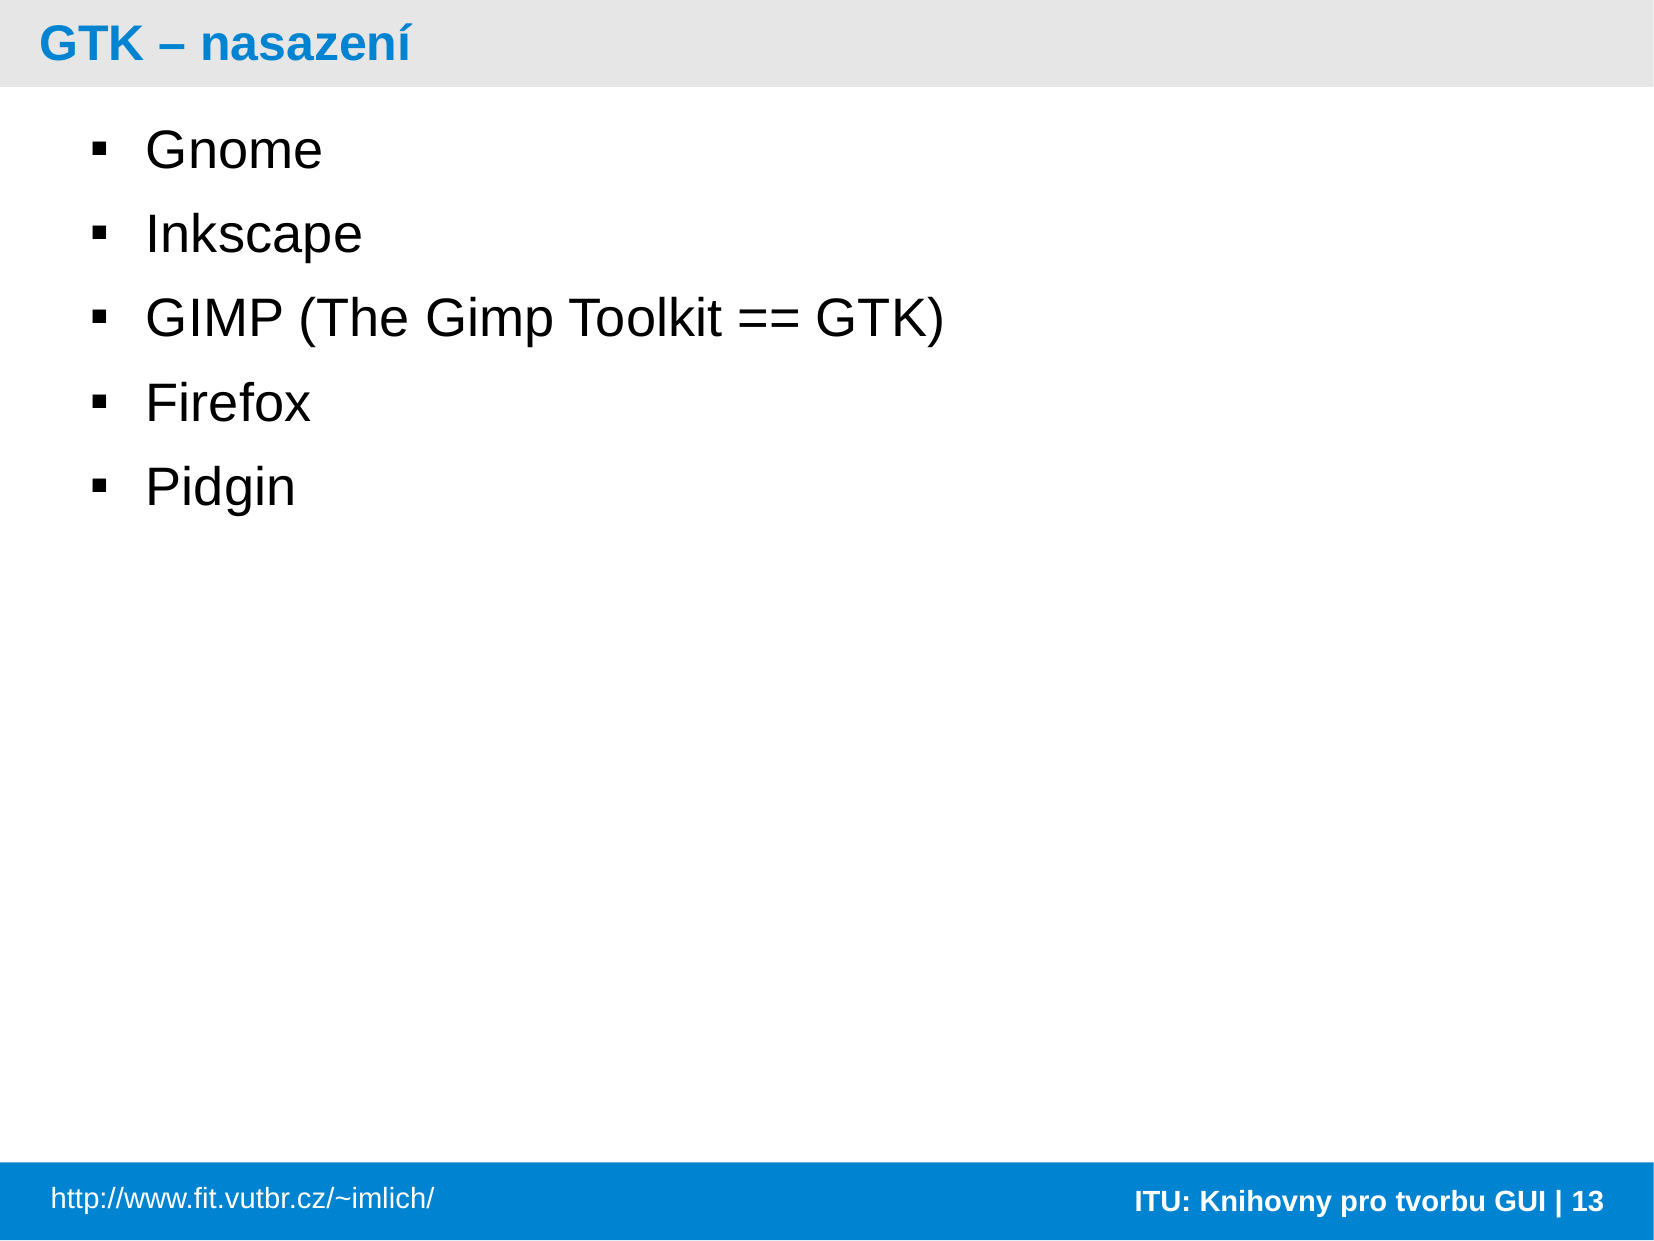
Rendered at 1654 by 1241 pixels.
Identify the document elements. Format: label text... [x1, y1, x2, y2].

list Gnome Inkscape GIMP (The Gimp Toolkit == GTK) Firefox Pidgin [75, 119, 1564, 1111]
title GTK – nasazení [39, 11, 1615, 76]
